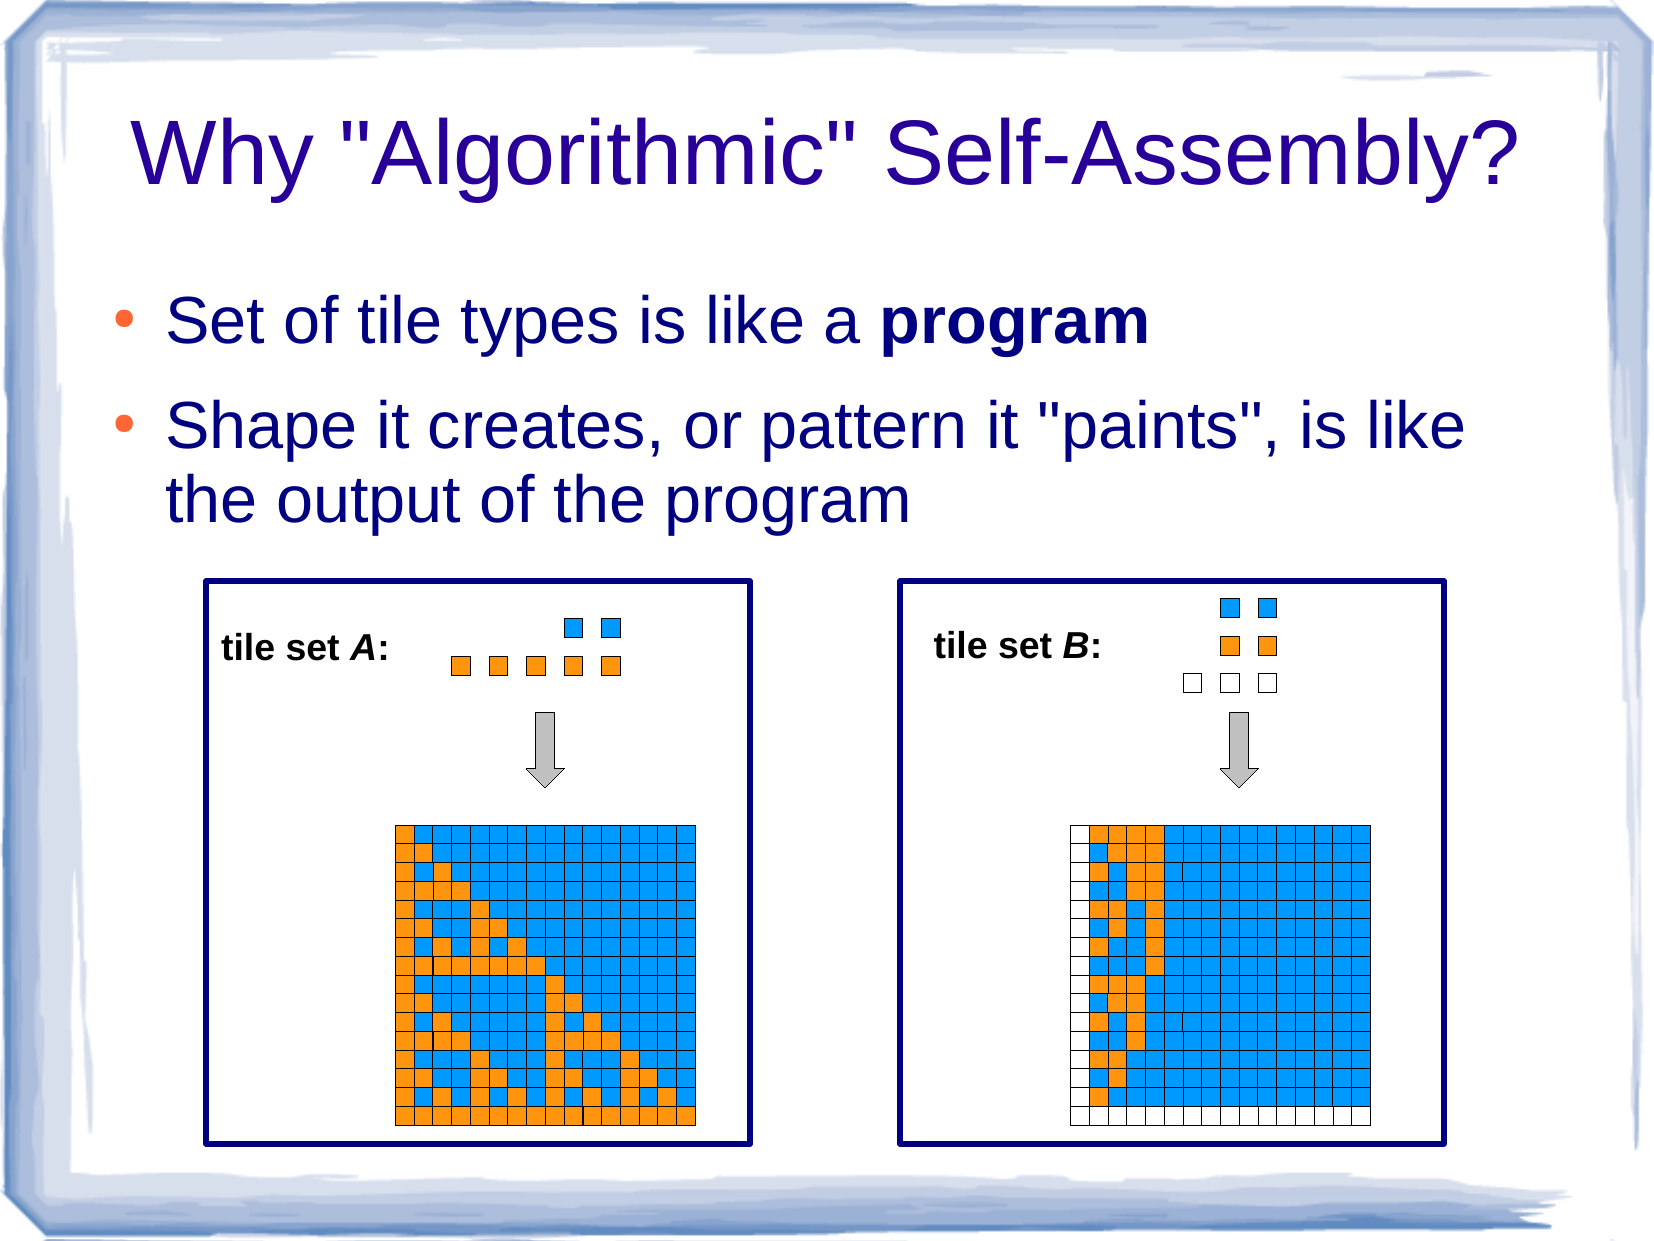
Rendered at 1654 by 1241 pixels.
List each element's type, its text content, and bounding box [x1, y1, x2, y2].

list Set of tile types is like a program Shape it creates, or pattern it "paints", is like the output of the program [94, 283, 1548, 563]
text_box [1183, 673, 1202, 693]
text_box [451, 656, 471, 676]
text_box [1220, 598, 1240, 618]
text_box [1070, 825, 1371, 1126]
text_box [601, 618, 621, 638]
text_box [1220, 636, 1240, 656]
text_box [489, 656, 508, 676]
text_box tile set A: [209, 618, 432, 677]
text_box [564, 656, 583, 676]
text_box [395, 825, 696, 1126]
text_box [1258, 636, 1277, 656]
title Why "Algorithmic" Self-Assembly? [82, 49, 1571, 257]
text_box [1258, 598, 1277, 618]
text_box [564, 618, 583, 638]
text_box tile set B: [918, 617, 1144, 676]
text_box [526, 712, 565, 788]
picture [0, 0, 1654, 1241]
text_box [526, 656, 546, 676]
text_box [1220, 673, 1240, 693]
text_box [1258, 673, 1277, 693]
text_box [601, 656, 621, 676]
text_box [1220, 712, 1259, 788]
